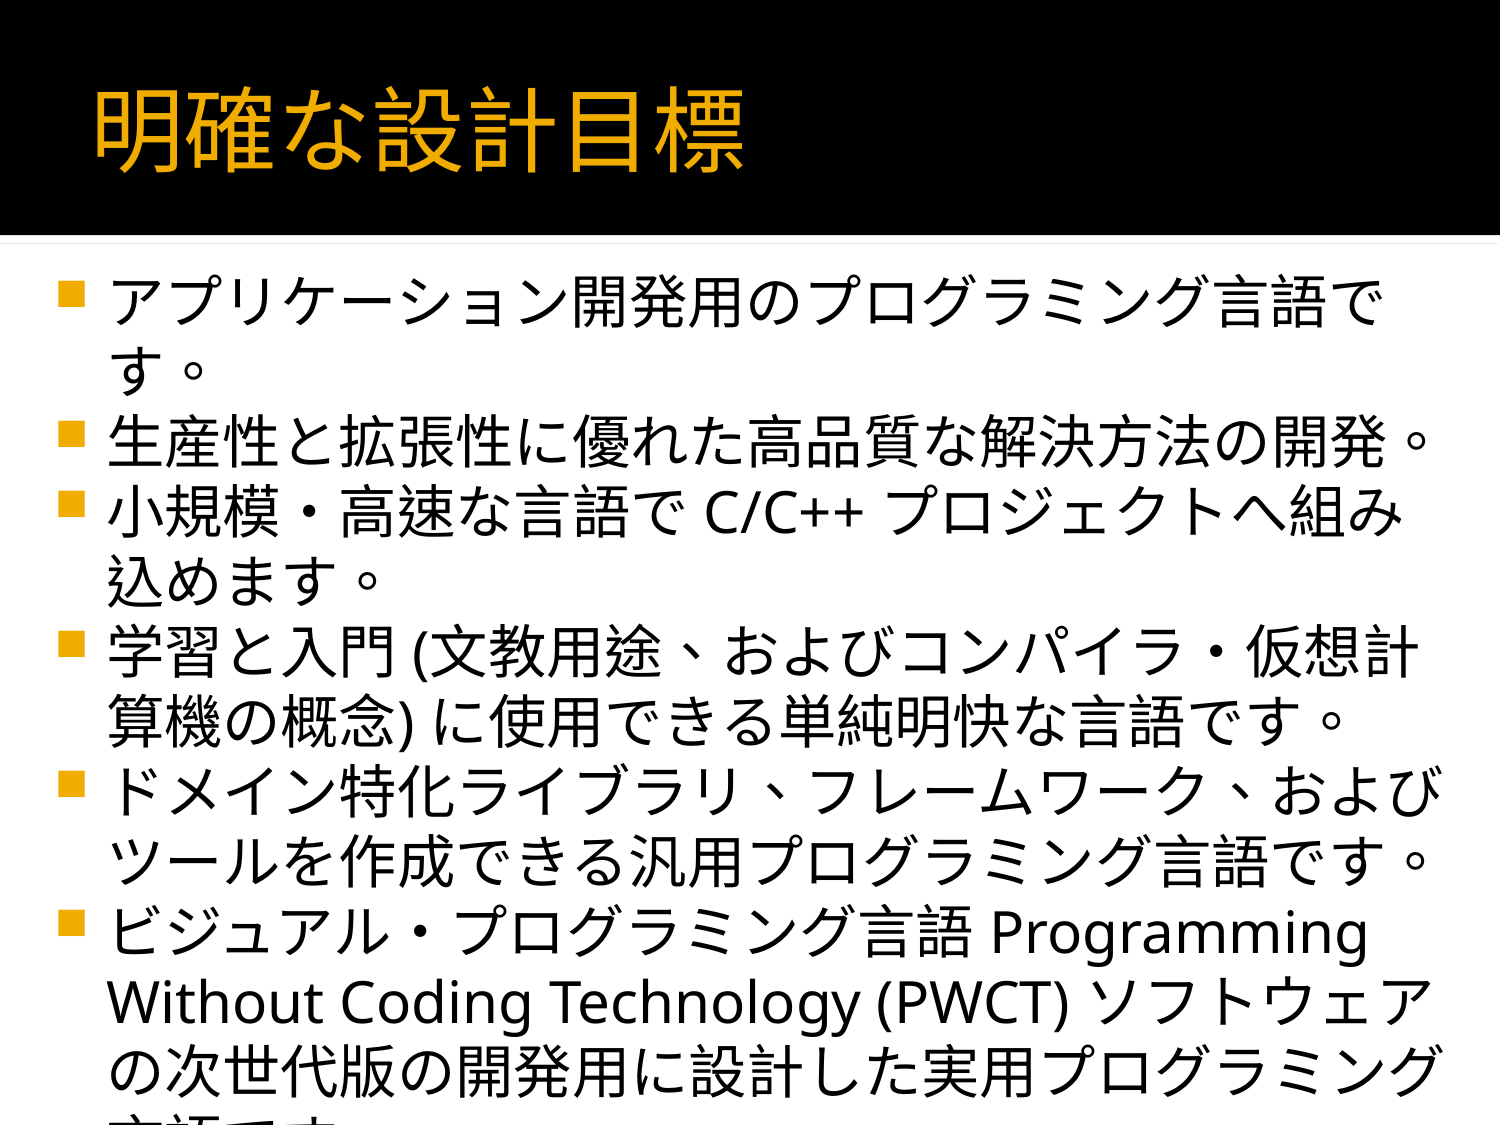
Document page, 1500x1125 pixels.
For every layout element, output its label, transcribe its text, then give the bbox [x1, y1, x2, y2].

title 明確な設計目標 [75, 25, 1425, 231]
list アプリケーション開発用のプログラミング言語です。 生産性と拡張性に優れた高品質な解決方法の開発。 小規模・高速な言語で C/C++ プロジェクトへ組み込めます。 学習と入門 (文教用途、およびコンパイラ・仮想計算機の概念) に使用できる単純明快な言語です。 ドメイン特化ライブラリ、フレームワーク、およびツールを作成できる汎用プログラミング言語です。 ビジュアル・プログラミング言語 Programming Without Coding Technology (PWCT) ソフトウェアの次世代版の開発用に設計した実用プログラミング言語です。 [24, 249, 1463, 1050]
